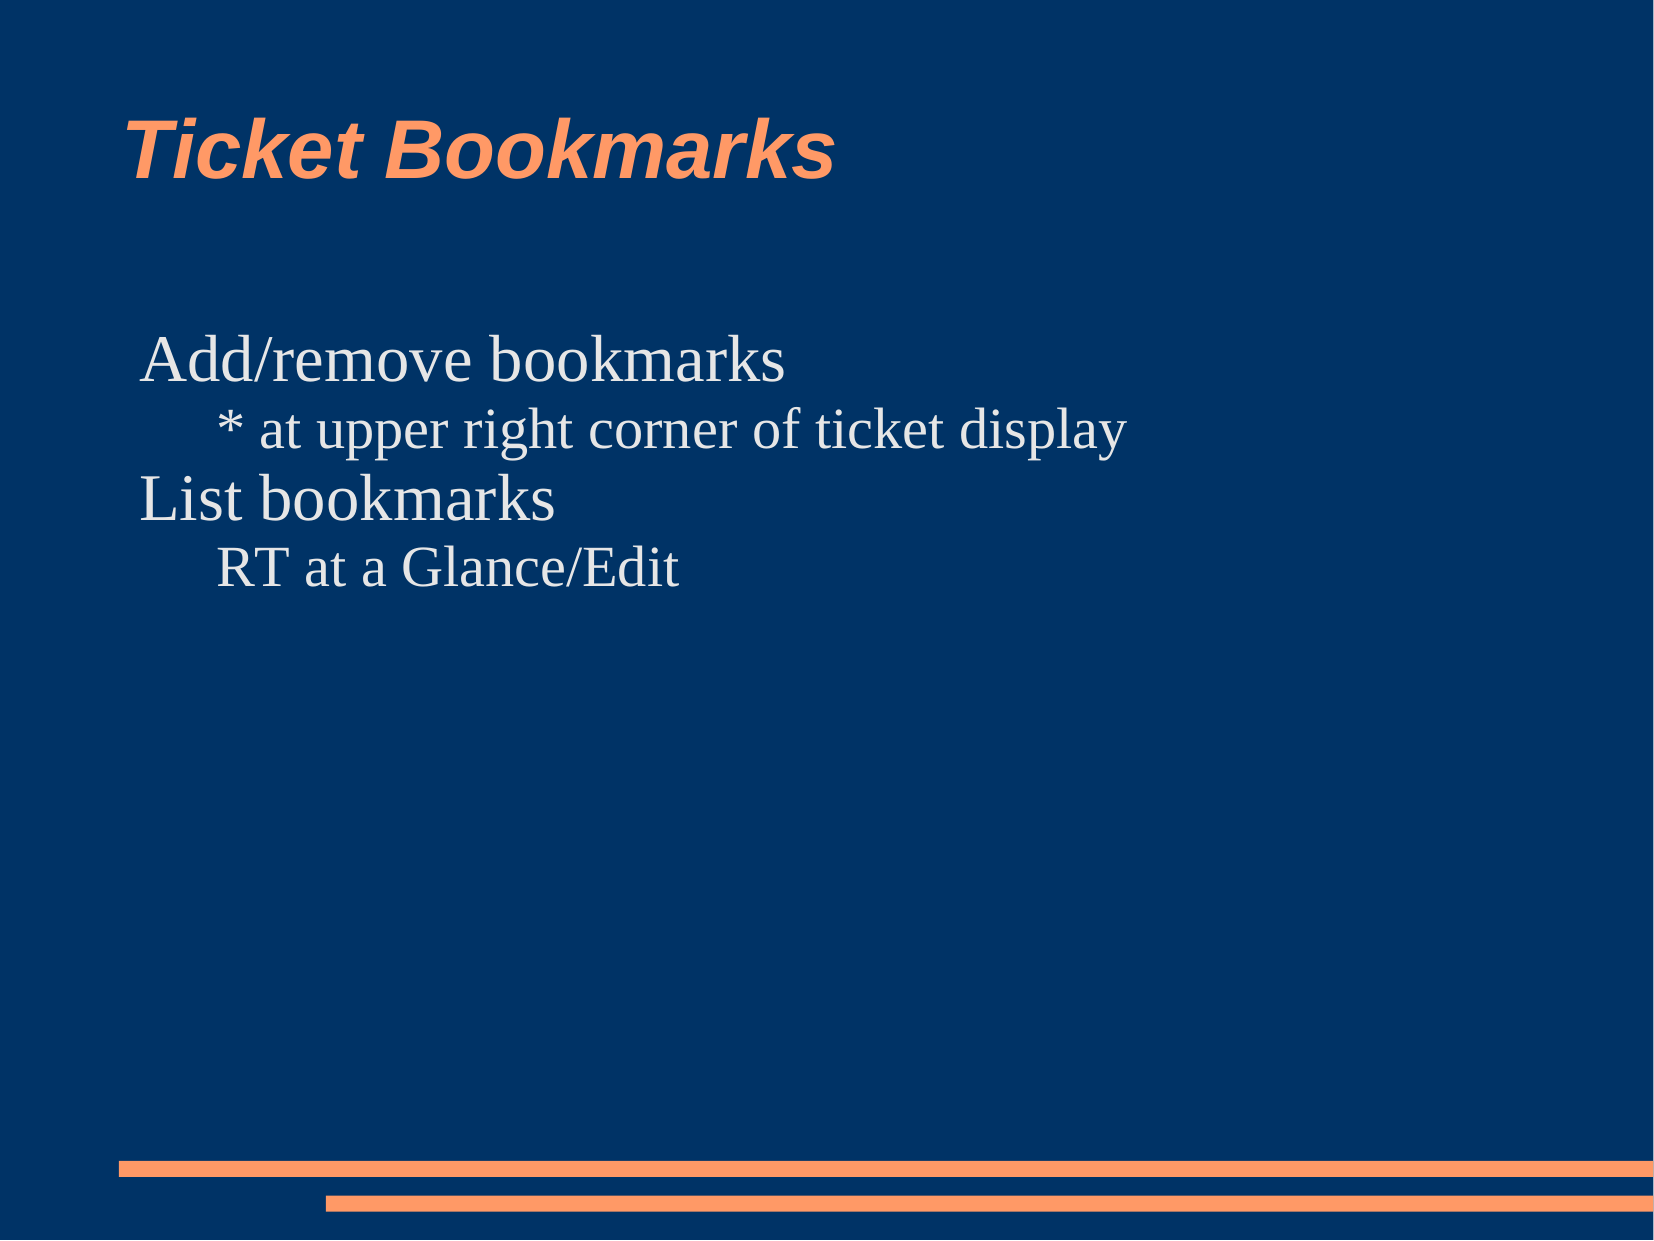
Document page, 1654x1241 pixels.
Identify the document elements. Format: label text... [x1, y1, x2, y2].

title Ticket Bookmarks [121, 53, 1534, 247]
list Add/remove bookmarks * at upper right corner of ticket display List bookmarks RT at a Glance/Edit [121, 322, 1561, 1118]
